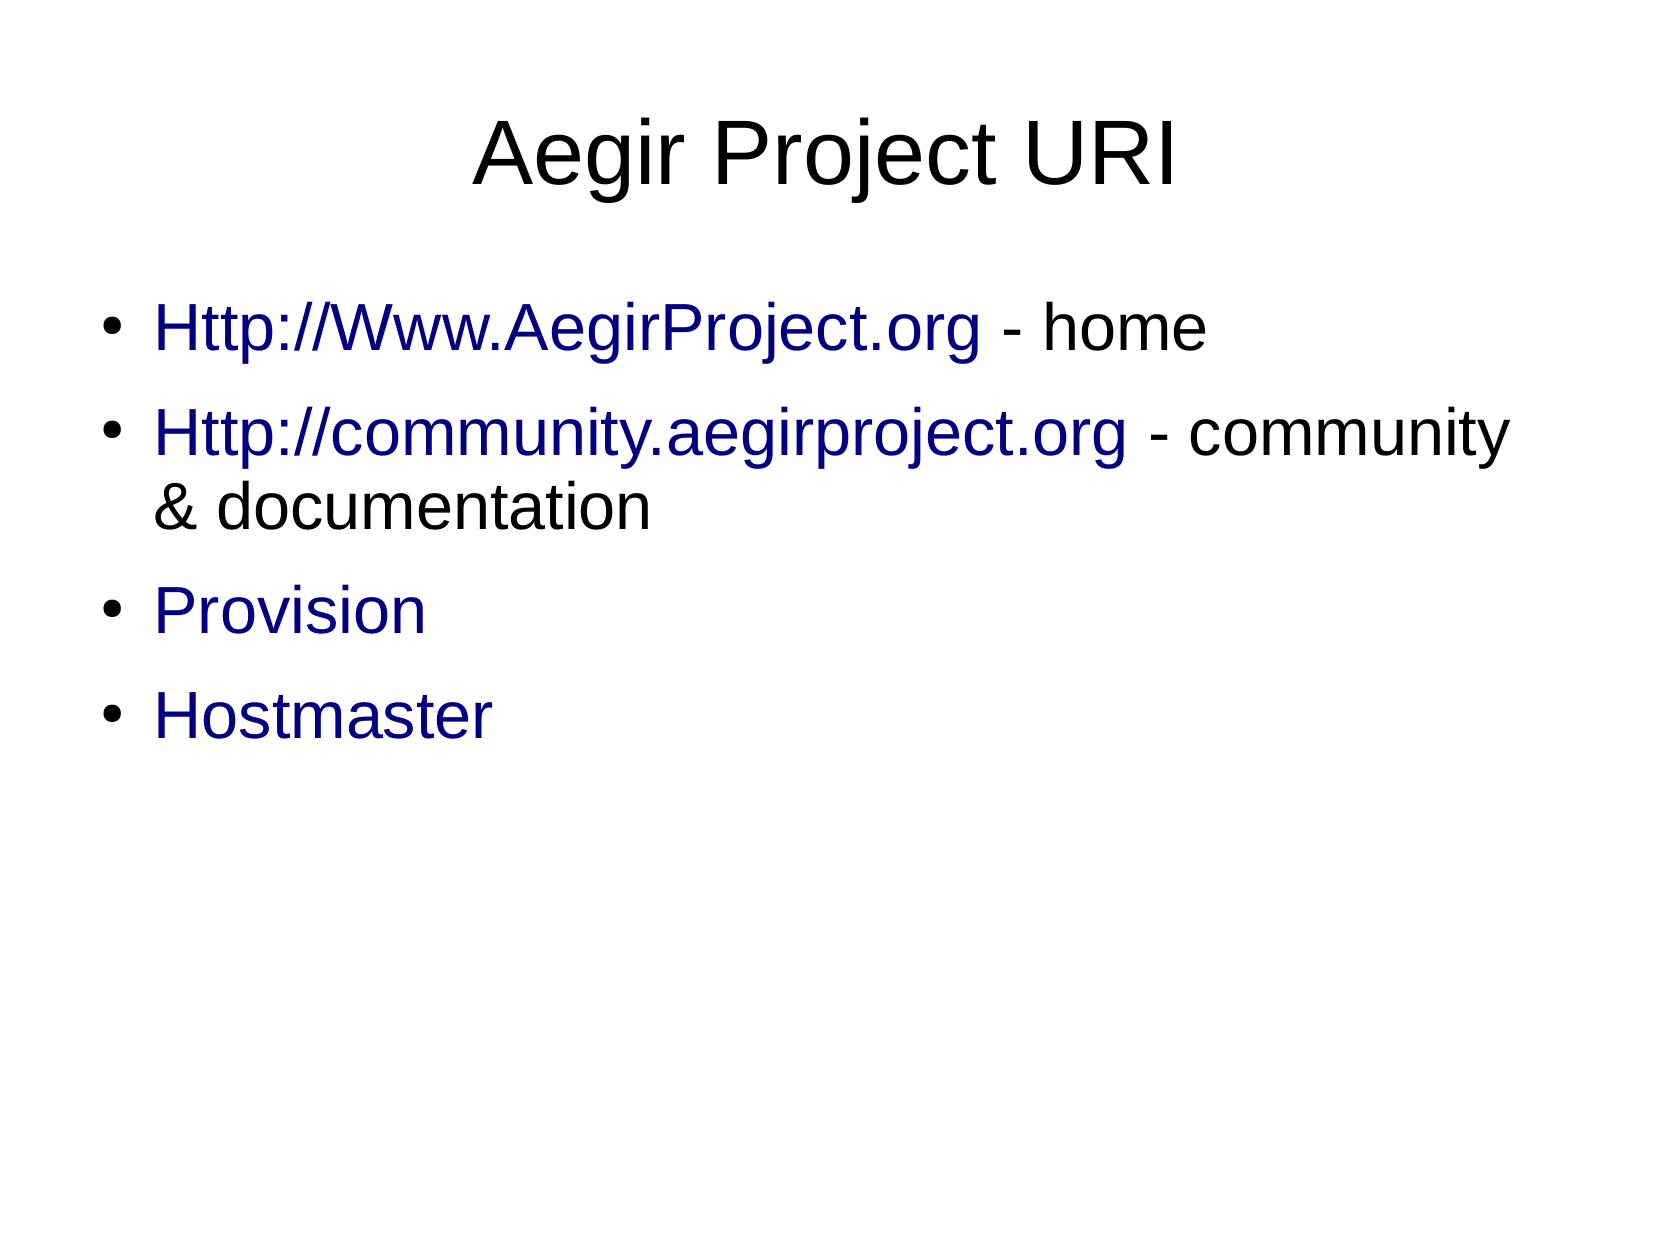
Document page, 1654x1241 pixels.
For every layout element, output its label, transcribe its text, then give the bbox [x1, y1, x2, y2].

list Http://Www.AegirProject.org - home Http://community.aegirproject.org - community & documentation Provision Hostmaster [82, 290, 1571, 1094]
title Aegir Project URI [82, 49, 1571, 257]
